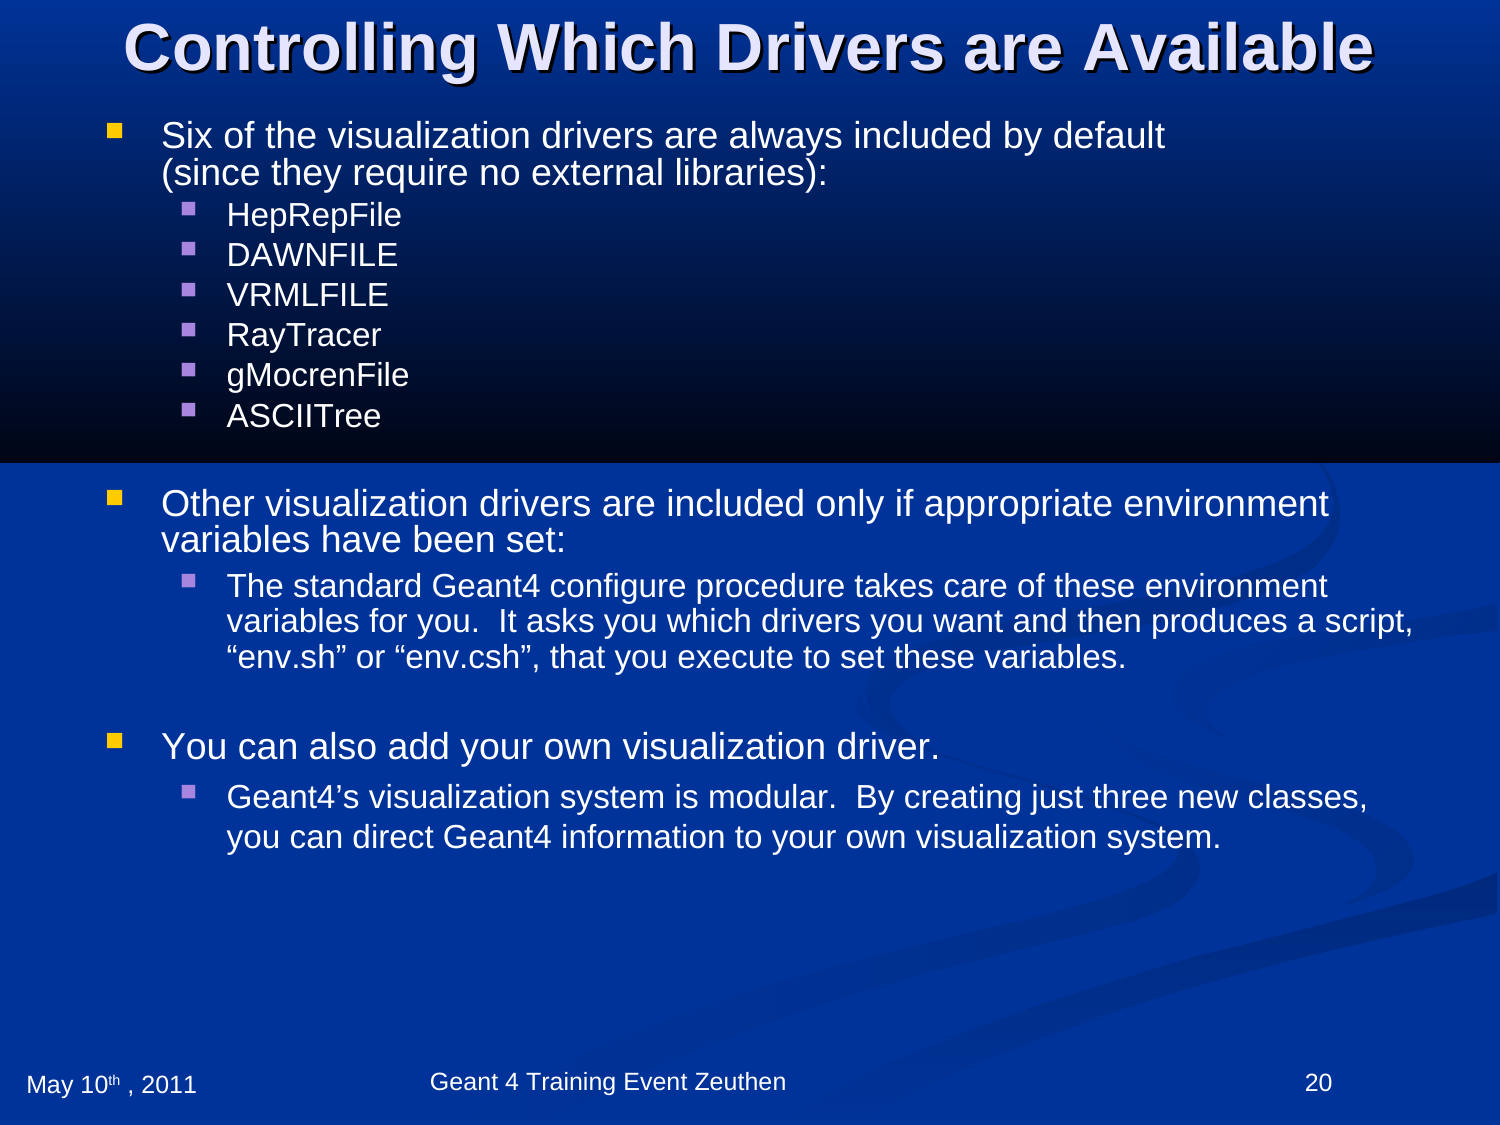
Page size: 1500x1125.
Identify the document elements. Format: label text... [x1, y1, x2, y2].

title Controlling Which Drivers are Available [75, 0, 1426, 92]
list Six of the visualization drivers are always included by default (since they require no external libraries): HepRepFile DAWNFILE VRMLFILE RayTracer gMocrenFile ASCIITree Other visualization drivers are included only if appropriate environment variables have been set: The standard Geant4 configure procedure takes care of these environment variables for you. It asks you which drivers you want and then produces a script, “env.sh” or “env.csh”, that you execute to set these variables. You can also add your own visualization driver. Geant4’s visualization system is modular. By creating just three new classes, you can direct Geant4 information to your own visualization system. [90, 112, 1438, 862]
